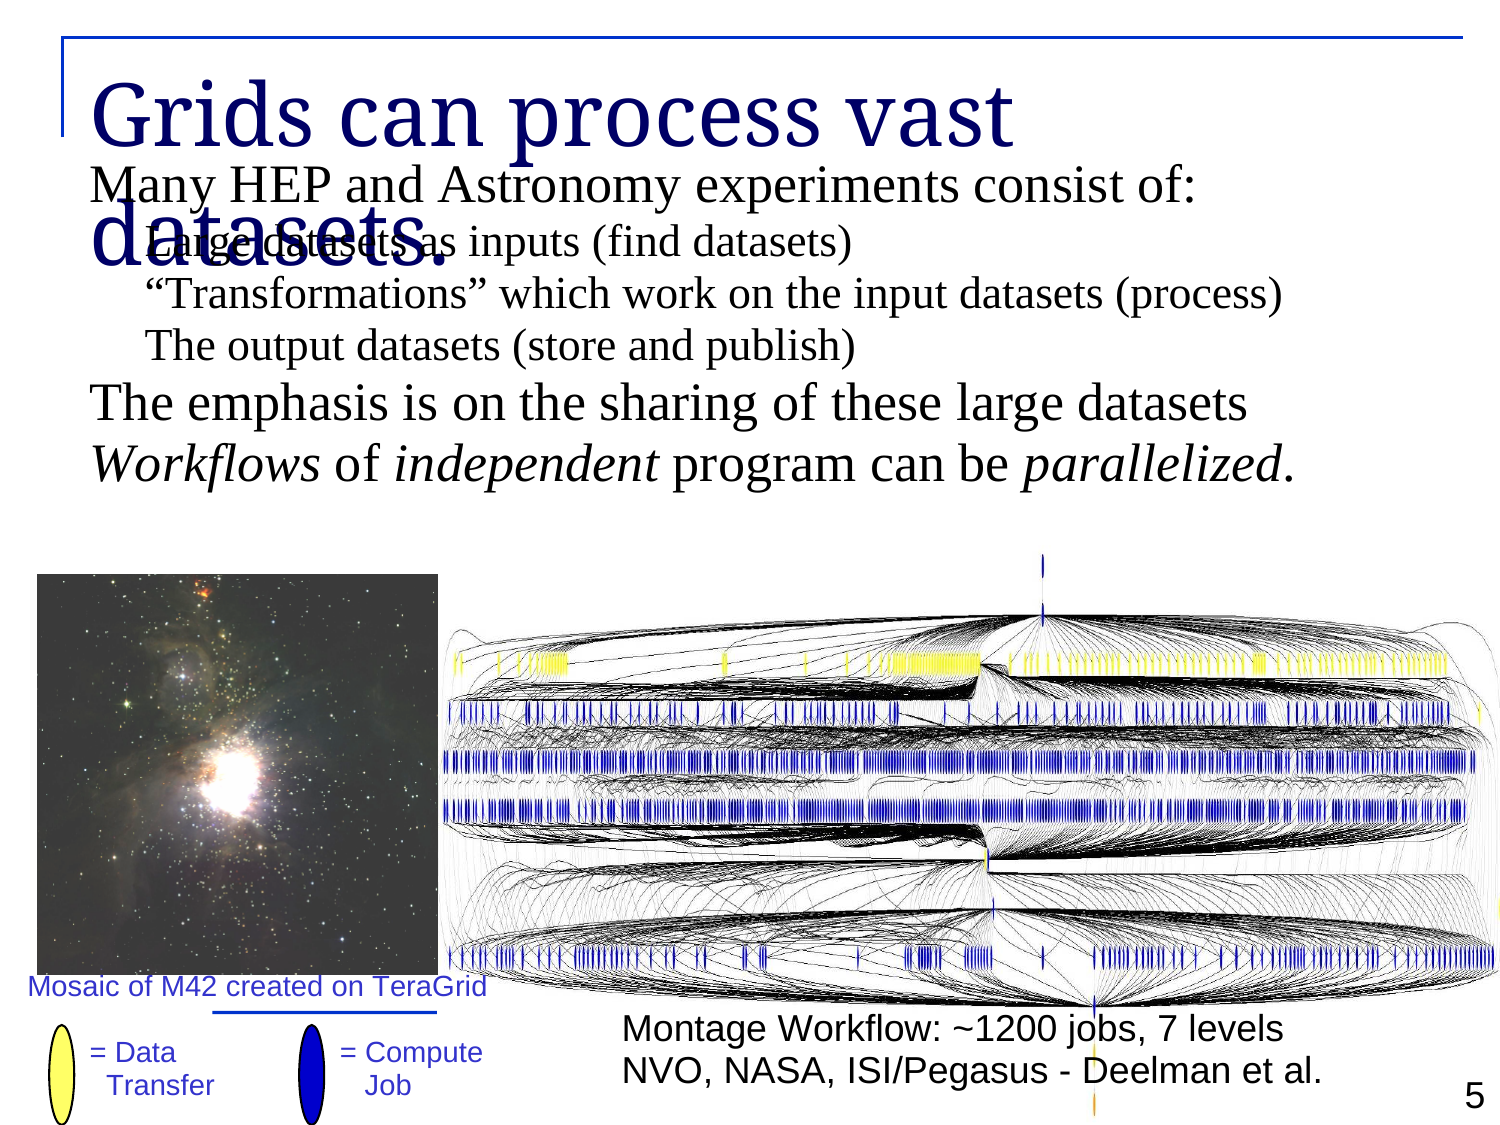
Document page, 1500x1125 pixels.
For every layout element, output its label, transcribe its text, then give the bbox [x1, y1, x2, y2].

list Many HEP and Astronomy experiments consist of: Large datasets as inputs (find datasets) “Transformations” which work on the input datasets (process) The output datasets (store and publish) The emphasis is on the sharing of these large datasets Workflows of independent program can be parallelized. [74, 156, 1463, 963]
text_box [299, 1024, 325, 1125]
text_box [49, 1024, 74, 1125]
text_box = Compute Job [325, 1028, 499, 1110]
text_box Mosaic of M42 created on TeraGrid [12, 962, 736, 1011]
text_box <number> [1425, 1075, 1500, 1123]
picture [437, 545, 1500, 1125]
text_box = Data Transfer [74, 1028, 231, 1110]
picture [37, 574, 438, 962]
title Grids can process vast datasets. [75, 45, 1363, 156]
text_box Montage Workflow: ~1200 jobs, 7 levels NVO, NASA, ISI/Pegasus - Deelman et al. [606, 999, 1339, 1100]
